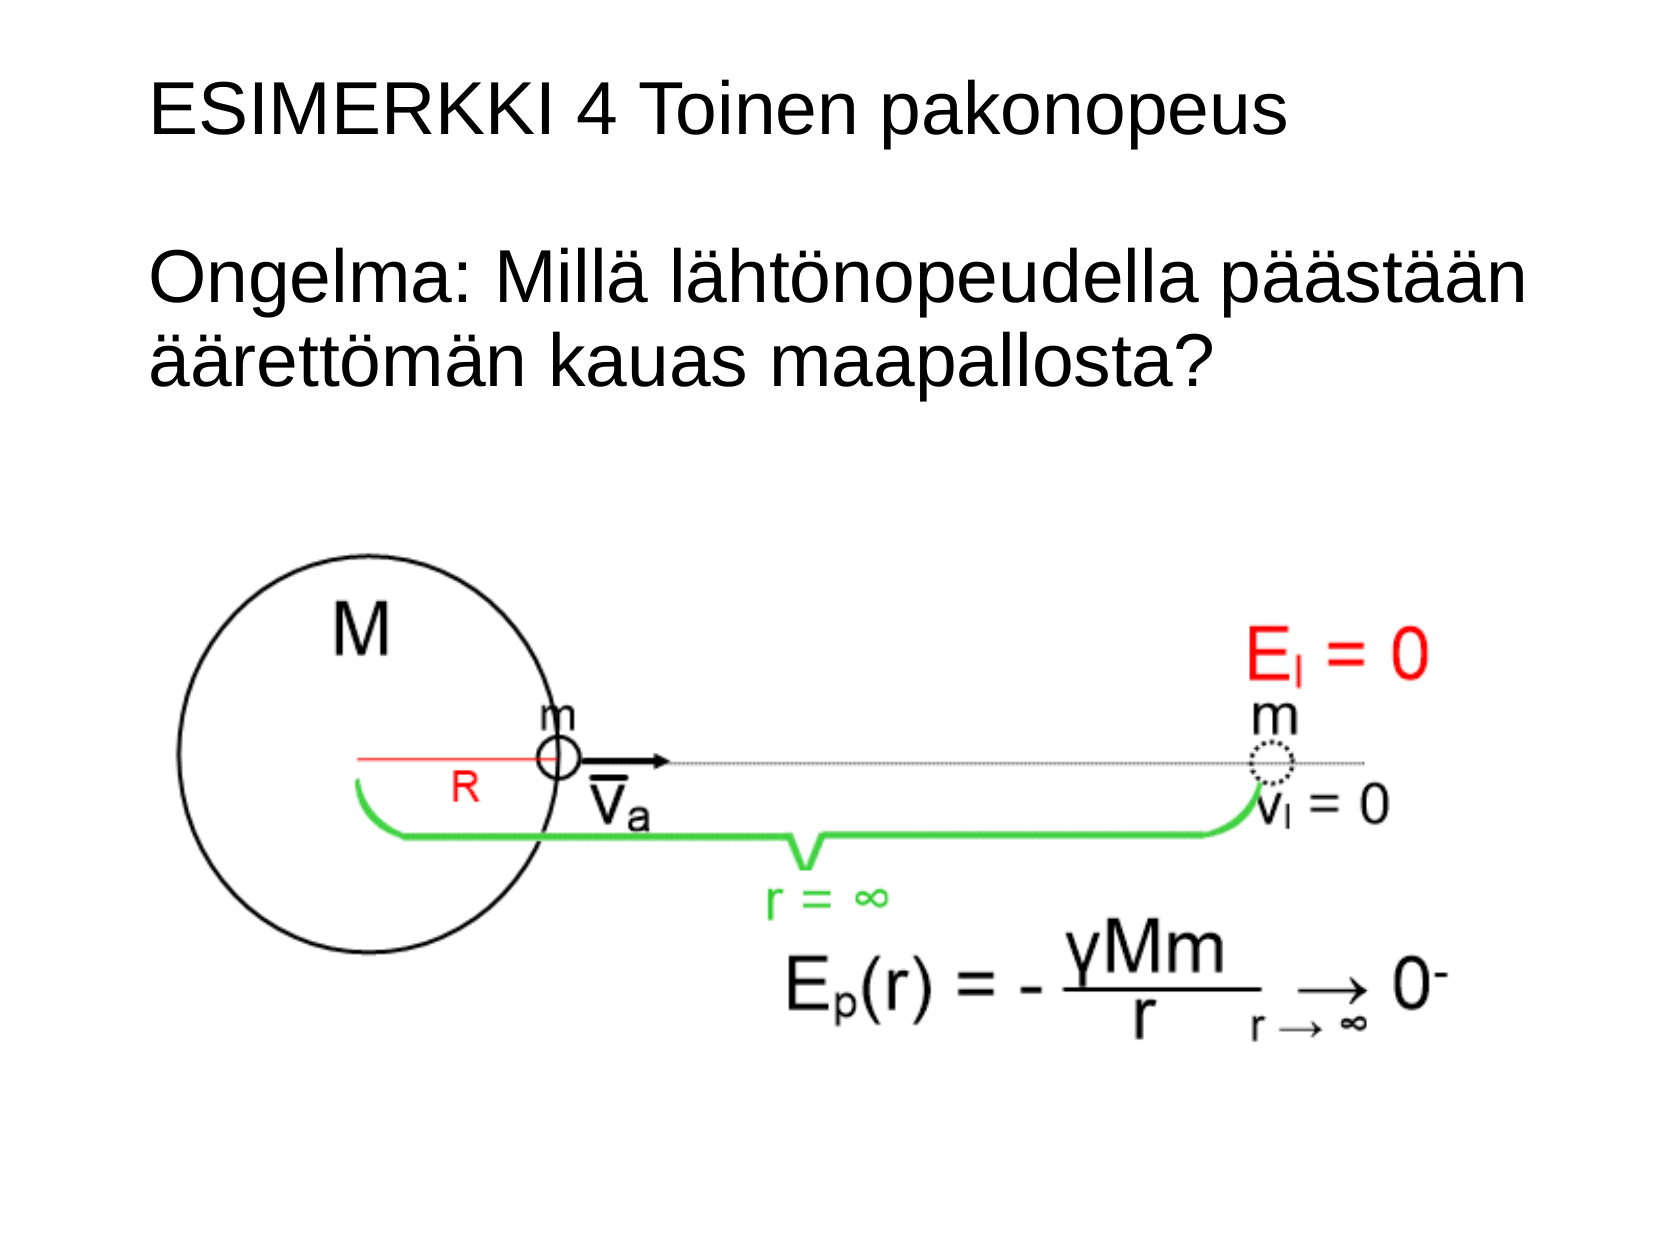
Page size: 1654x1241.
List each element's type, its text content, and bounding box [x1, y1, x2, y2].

text_box ESIMERKKI 4 Toinen pakonopeus Ongelma: Millä lähtönopeudella päästään äärettömän kauas maapallosta? [133, 59, 1607, 494]
picture [141, 483, 1515, 1111]
